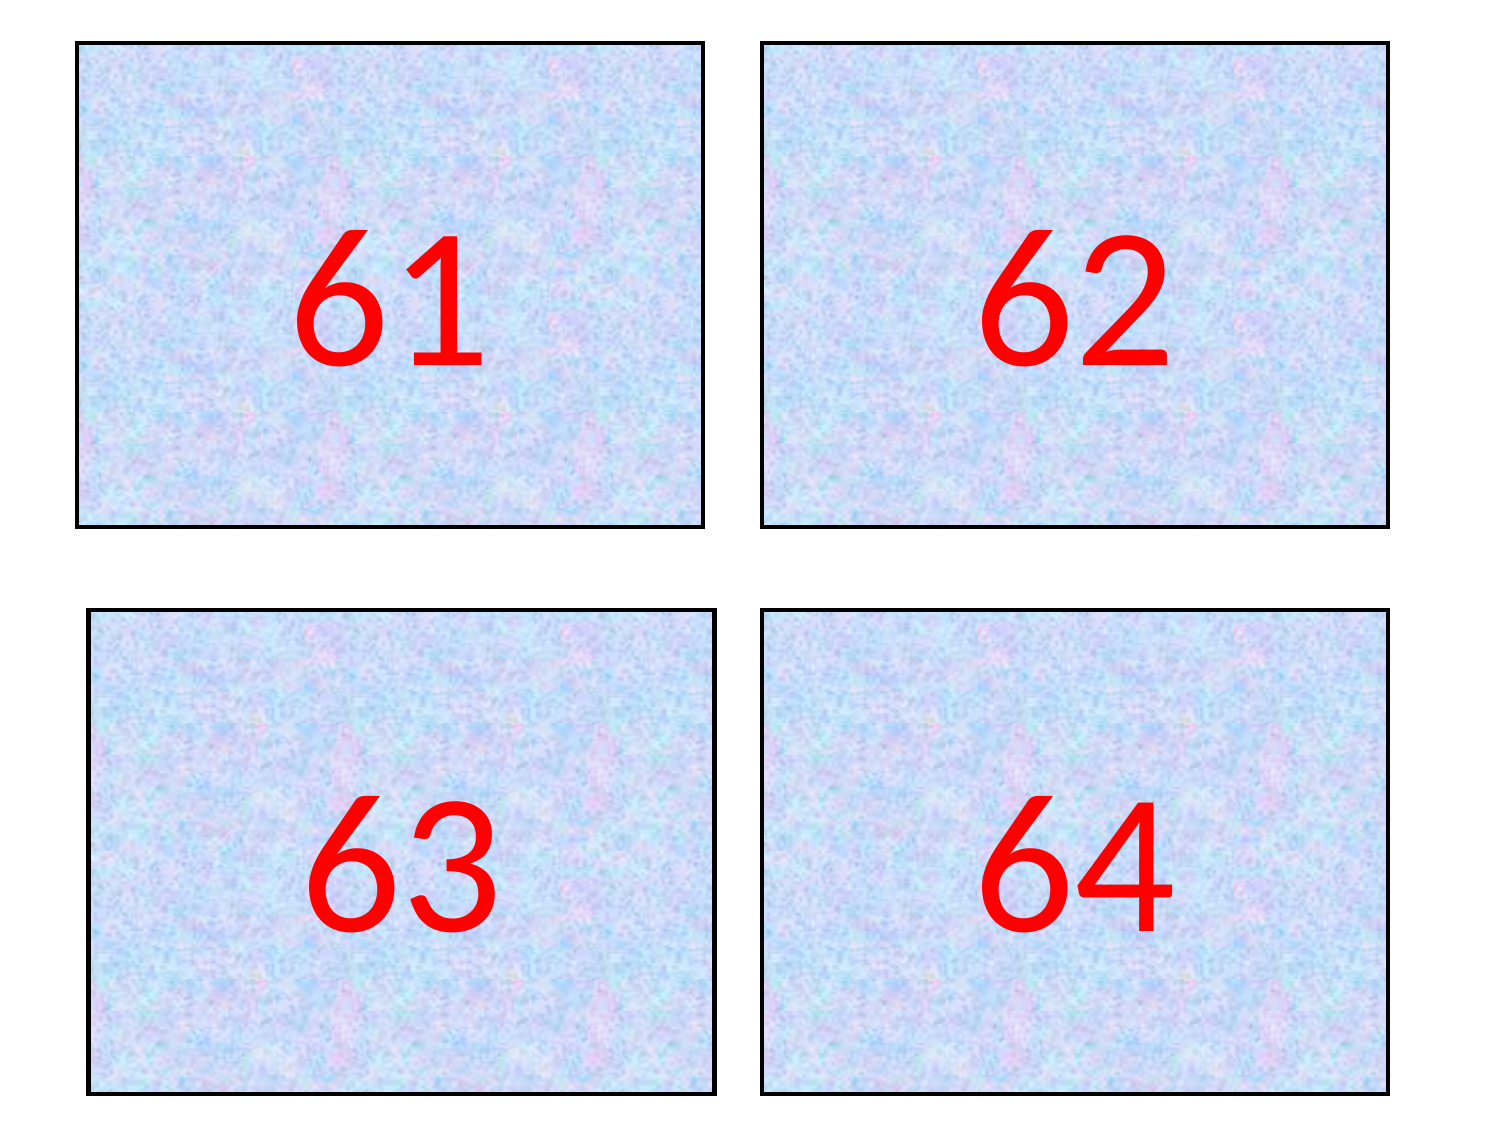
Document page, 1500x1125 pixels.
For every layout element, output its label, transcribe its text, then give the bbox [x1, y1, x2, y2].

text_box 61 [76, 42, 703, 528]
text_box 62 [761, 42, 1388, 528]
text_box 64 [761, 609, 1388, 1094]
text_box 63 [88, 609, 715, 1094]
